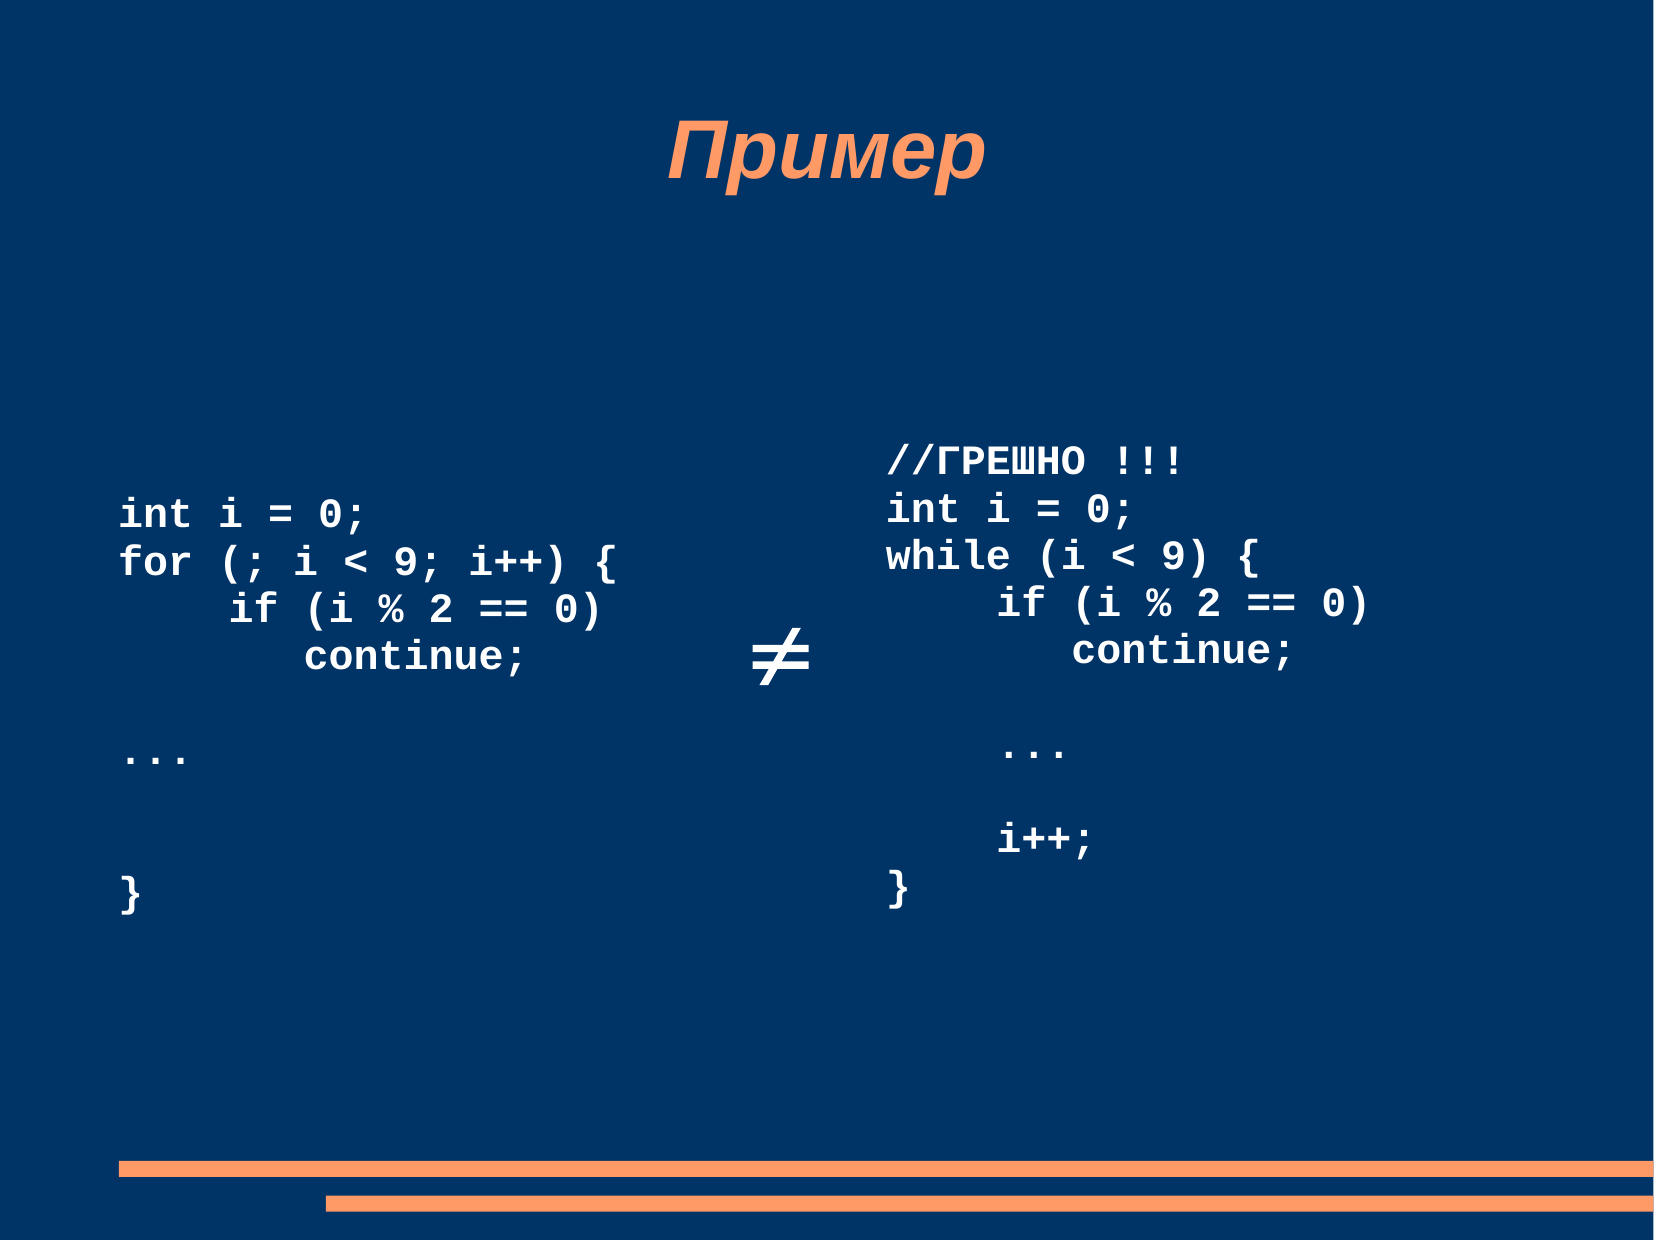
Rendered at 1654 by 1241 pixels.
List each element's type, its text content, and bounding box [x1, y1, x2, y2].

text_box int i = 0; for (; i < 9; i++) { if (i % 2 == 0) continue; ... } [118, 443, 886, 922]
title Пример [121, 53, 1534, 247]
text_box  [744, 572, 804, 751]
text_box //ГРЕШНО !!! int i = 0; while (i < 9) { if (i % 2 == 0) continue; ... i++; } [885, 437, 1595, 916]
